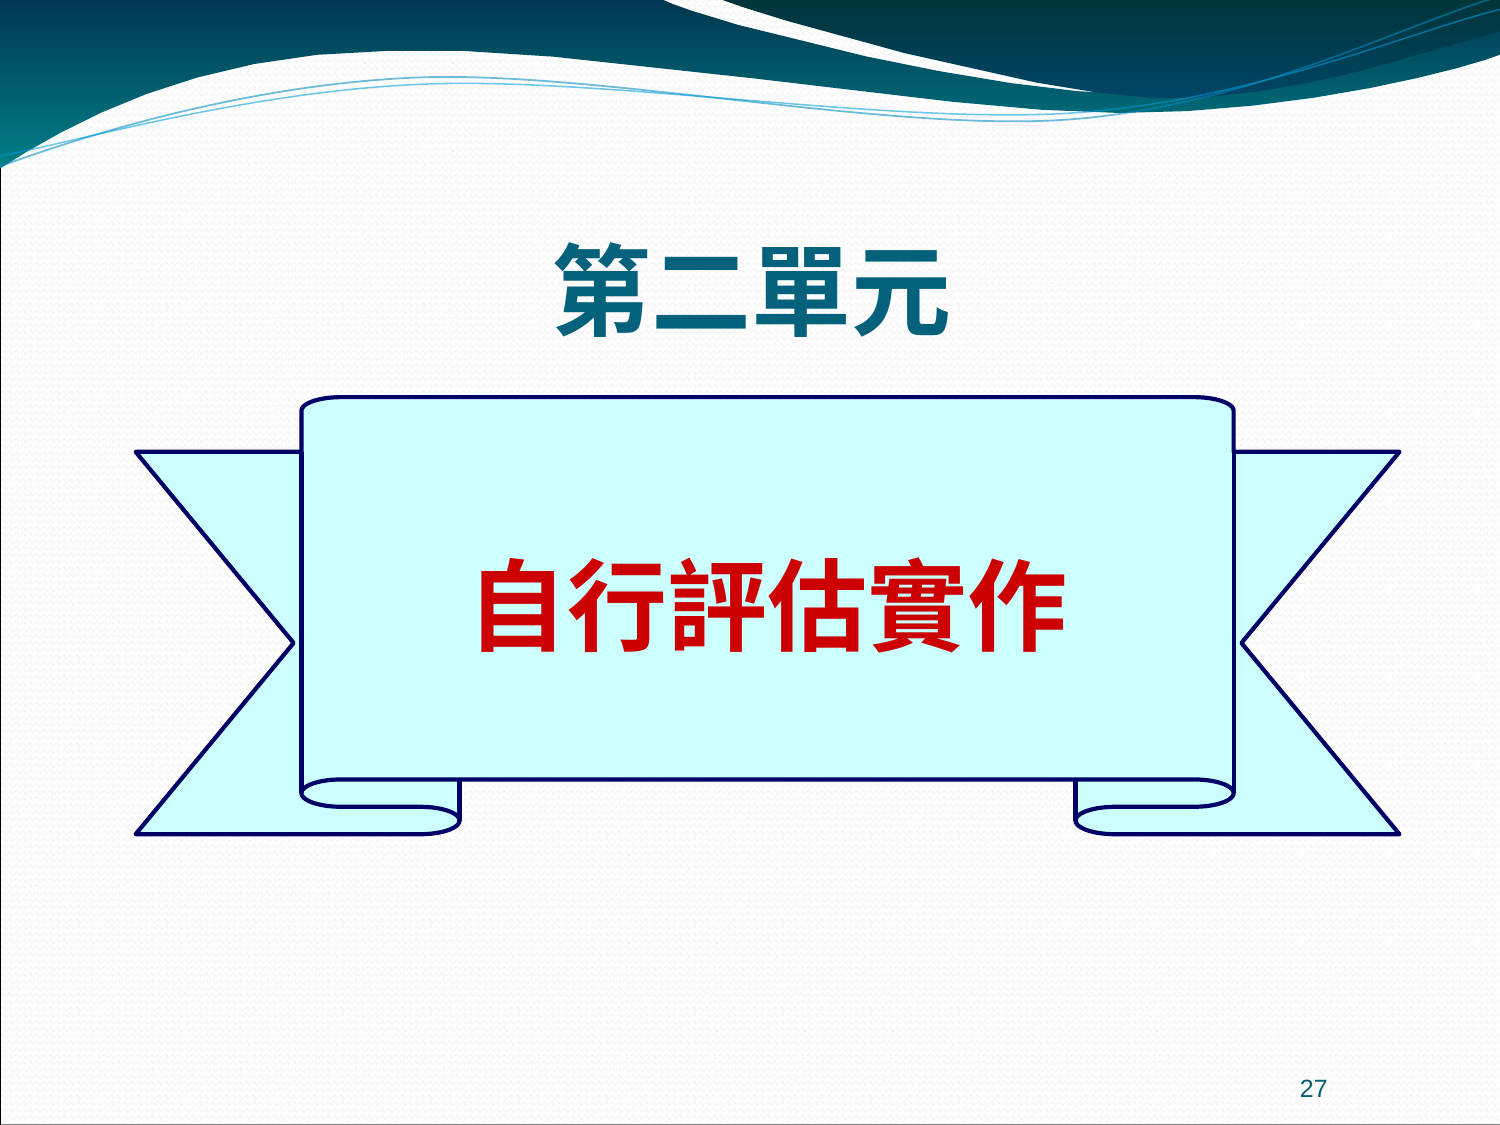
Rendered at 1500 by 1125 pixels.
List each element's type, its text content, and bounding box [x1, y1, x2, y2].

text_box 自行評估實作 [135, 397, 1400, 835]
text_box [1299, 1042, 1426, 1103]
title 第二單元 [76, 160, 1427, 349]
